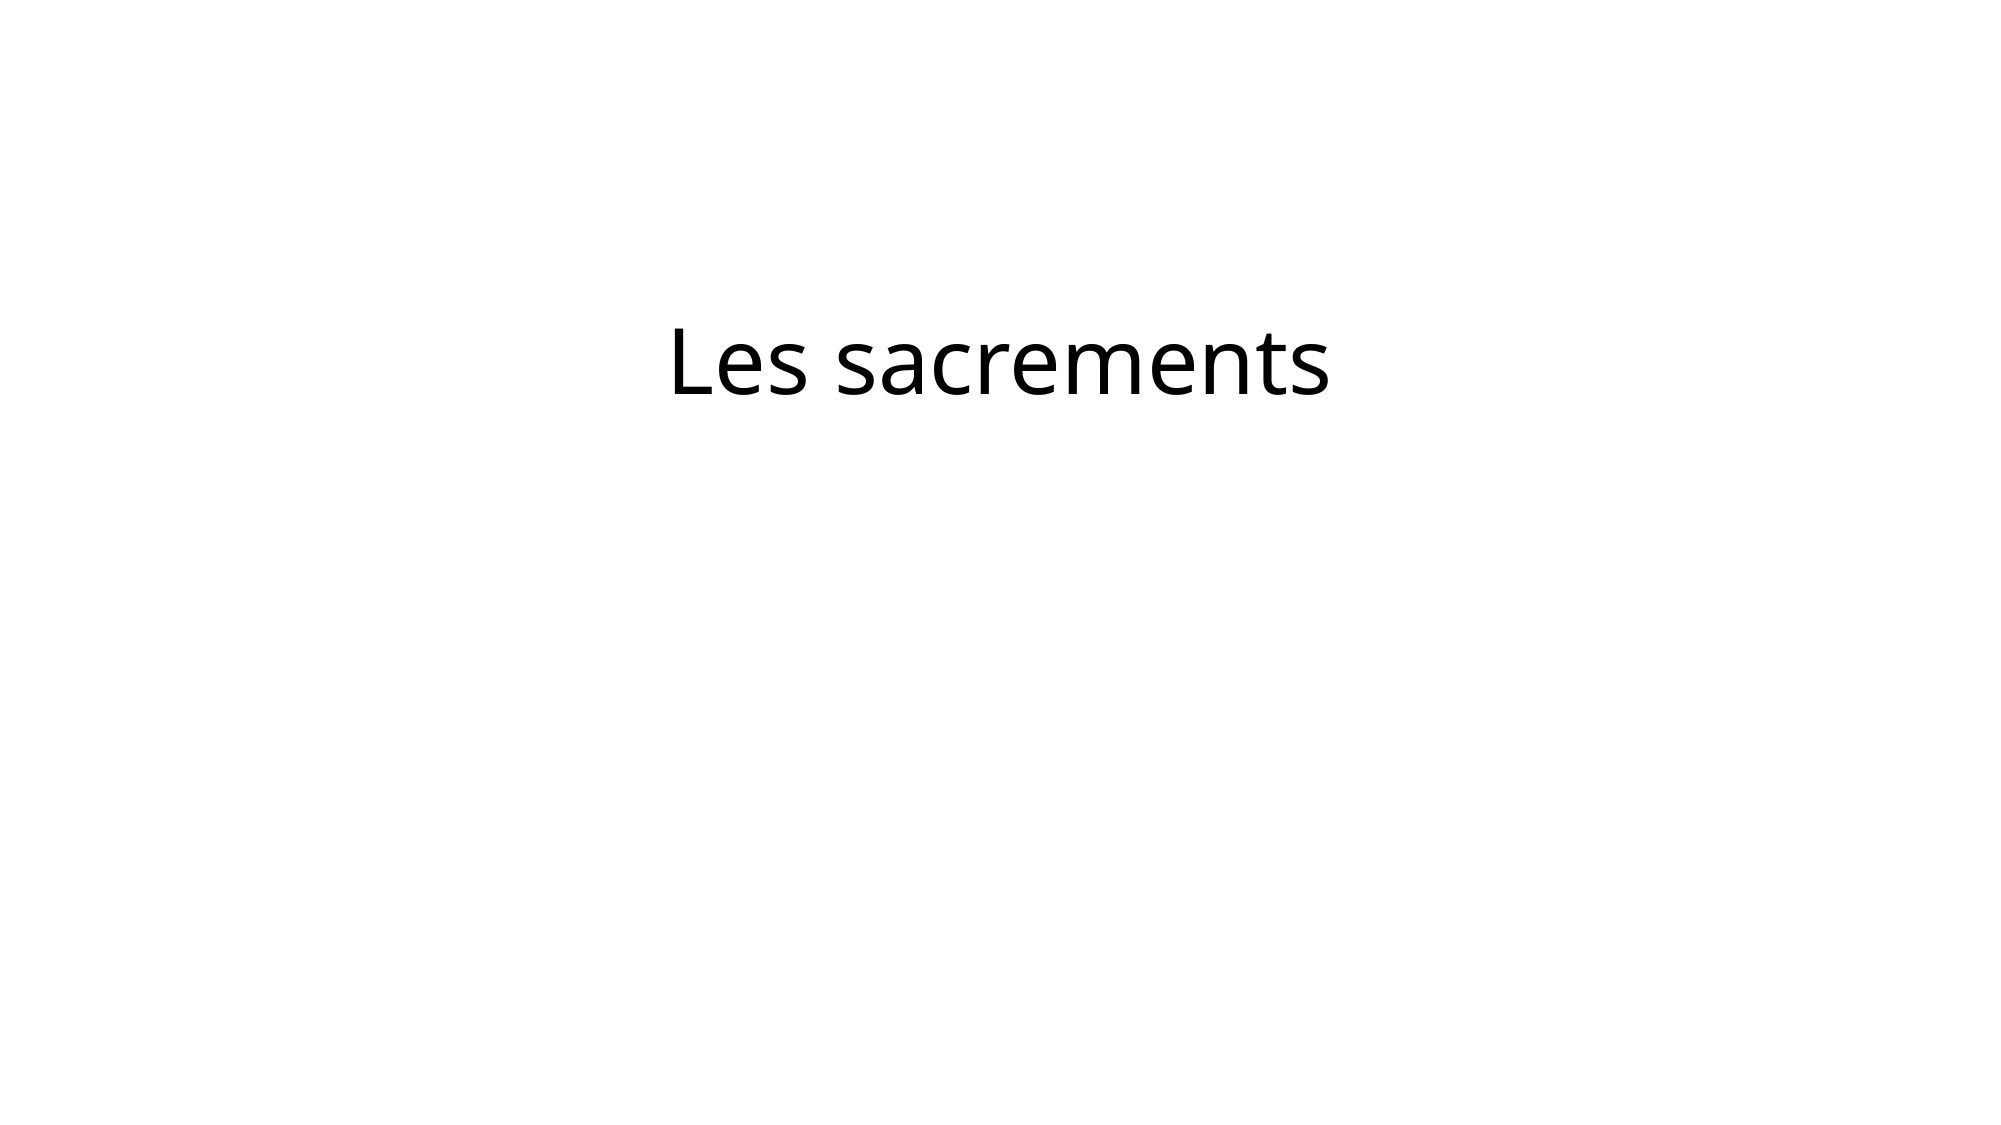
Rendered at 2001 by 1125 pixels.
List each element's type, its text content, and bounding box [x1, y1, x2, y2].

title Les sacrements [137, 255, 1863, 474]
